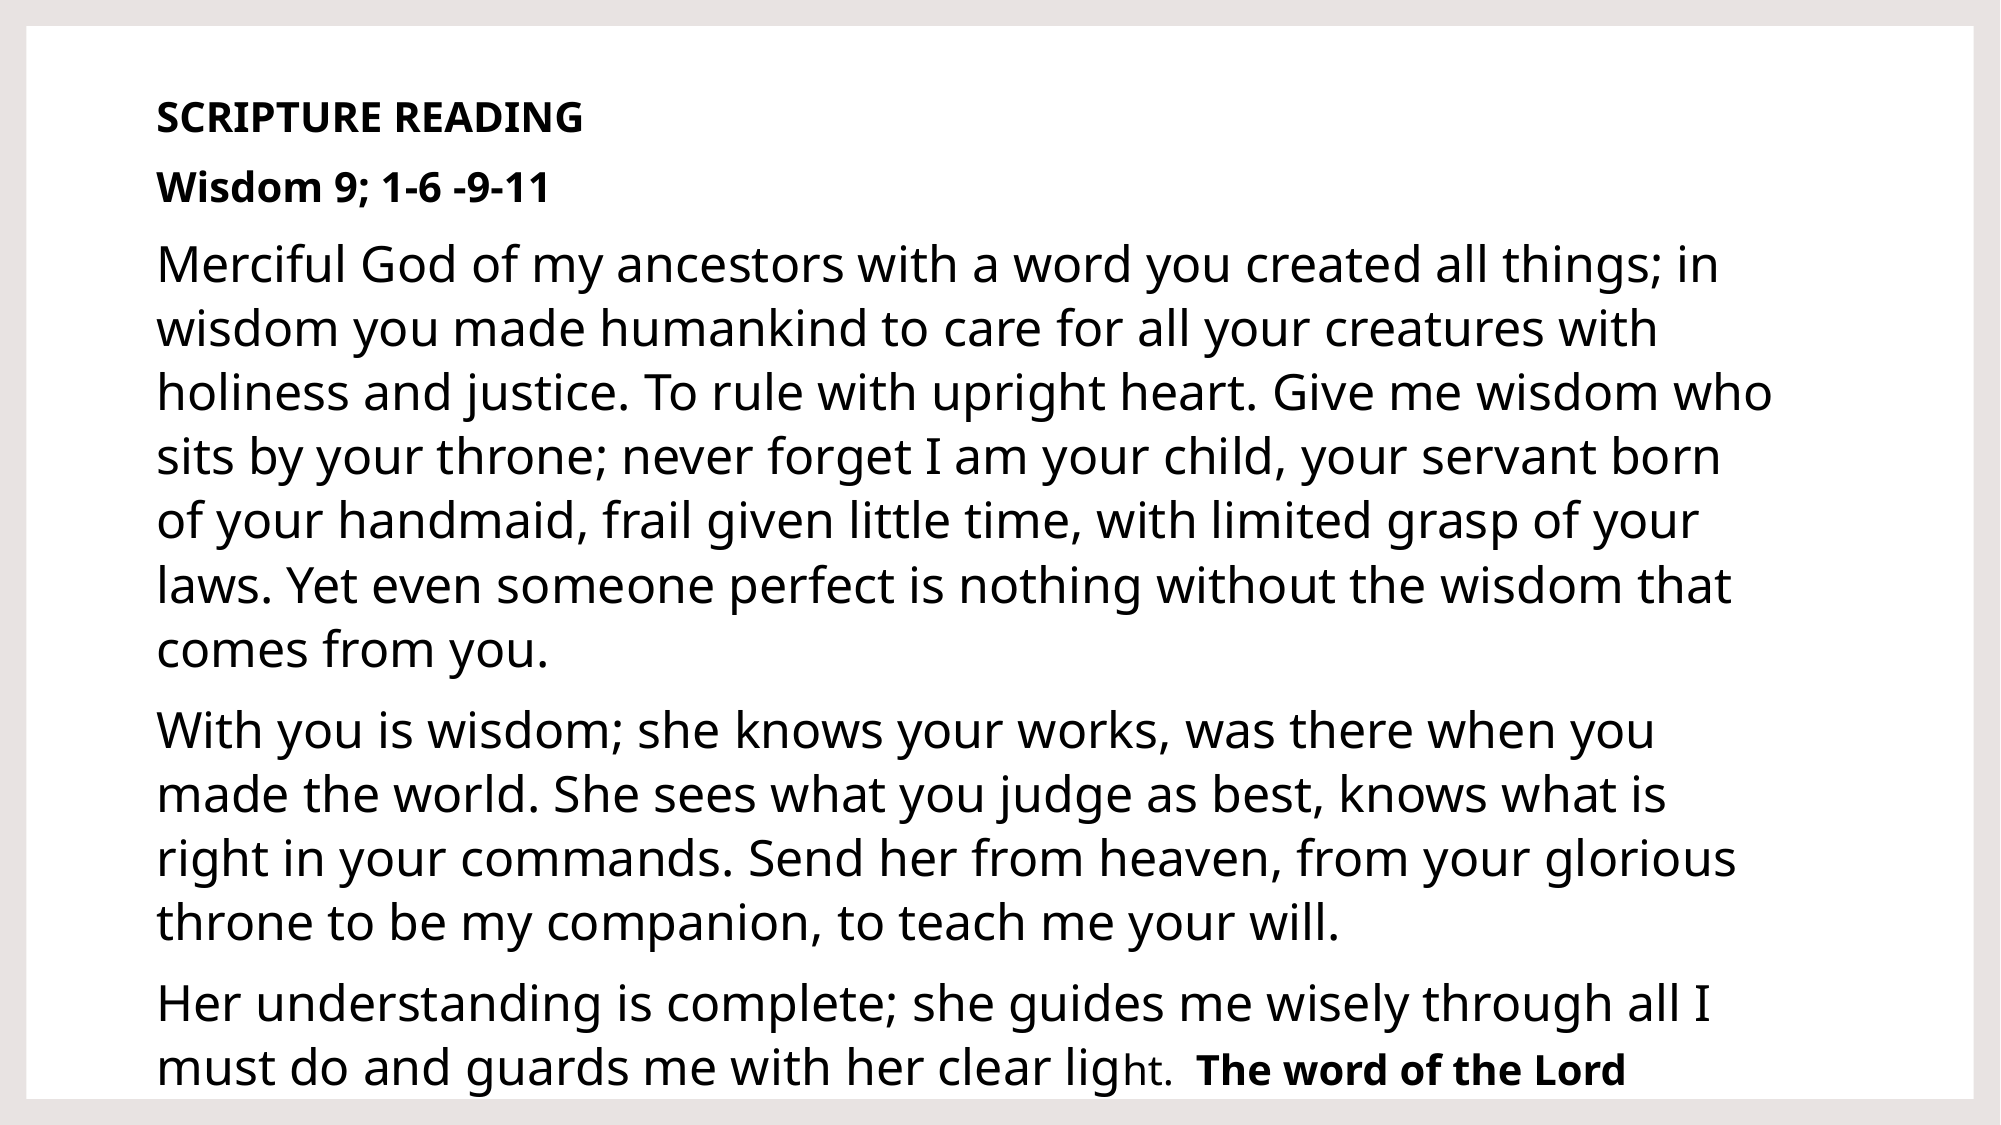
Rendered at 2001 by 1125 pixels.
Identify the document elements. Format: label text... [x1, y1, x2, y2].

text_box SCRIPTURE READING Wisdom 9; 1-6 -9-11 Merciful God of my ancestors with a word you created all things; in wisdom you made humankind to care for all your creatures with holiness and justice. To rule with upright heart. Give me wisdom who sits by your throne; never forget I am your child, your servant born of your handmaid, frail given little time, with limited grasp of your laws. Yet even someone perfect is nothing without the wisdom that comes from you. With you is wisdom; she knows your works, was there when you made the world. She sees what you judge as best, knows what is right in your commands. Send her from heaven, from your glorious throne to be my companion, to teach me your will. Her understanding is complete; she guides me wisely through all I must do and guards me with her clear light. The word of the Lord [141, 80, 1795, 1045]
